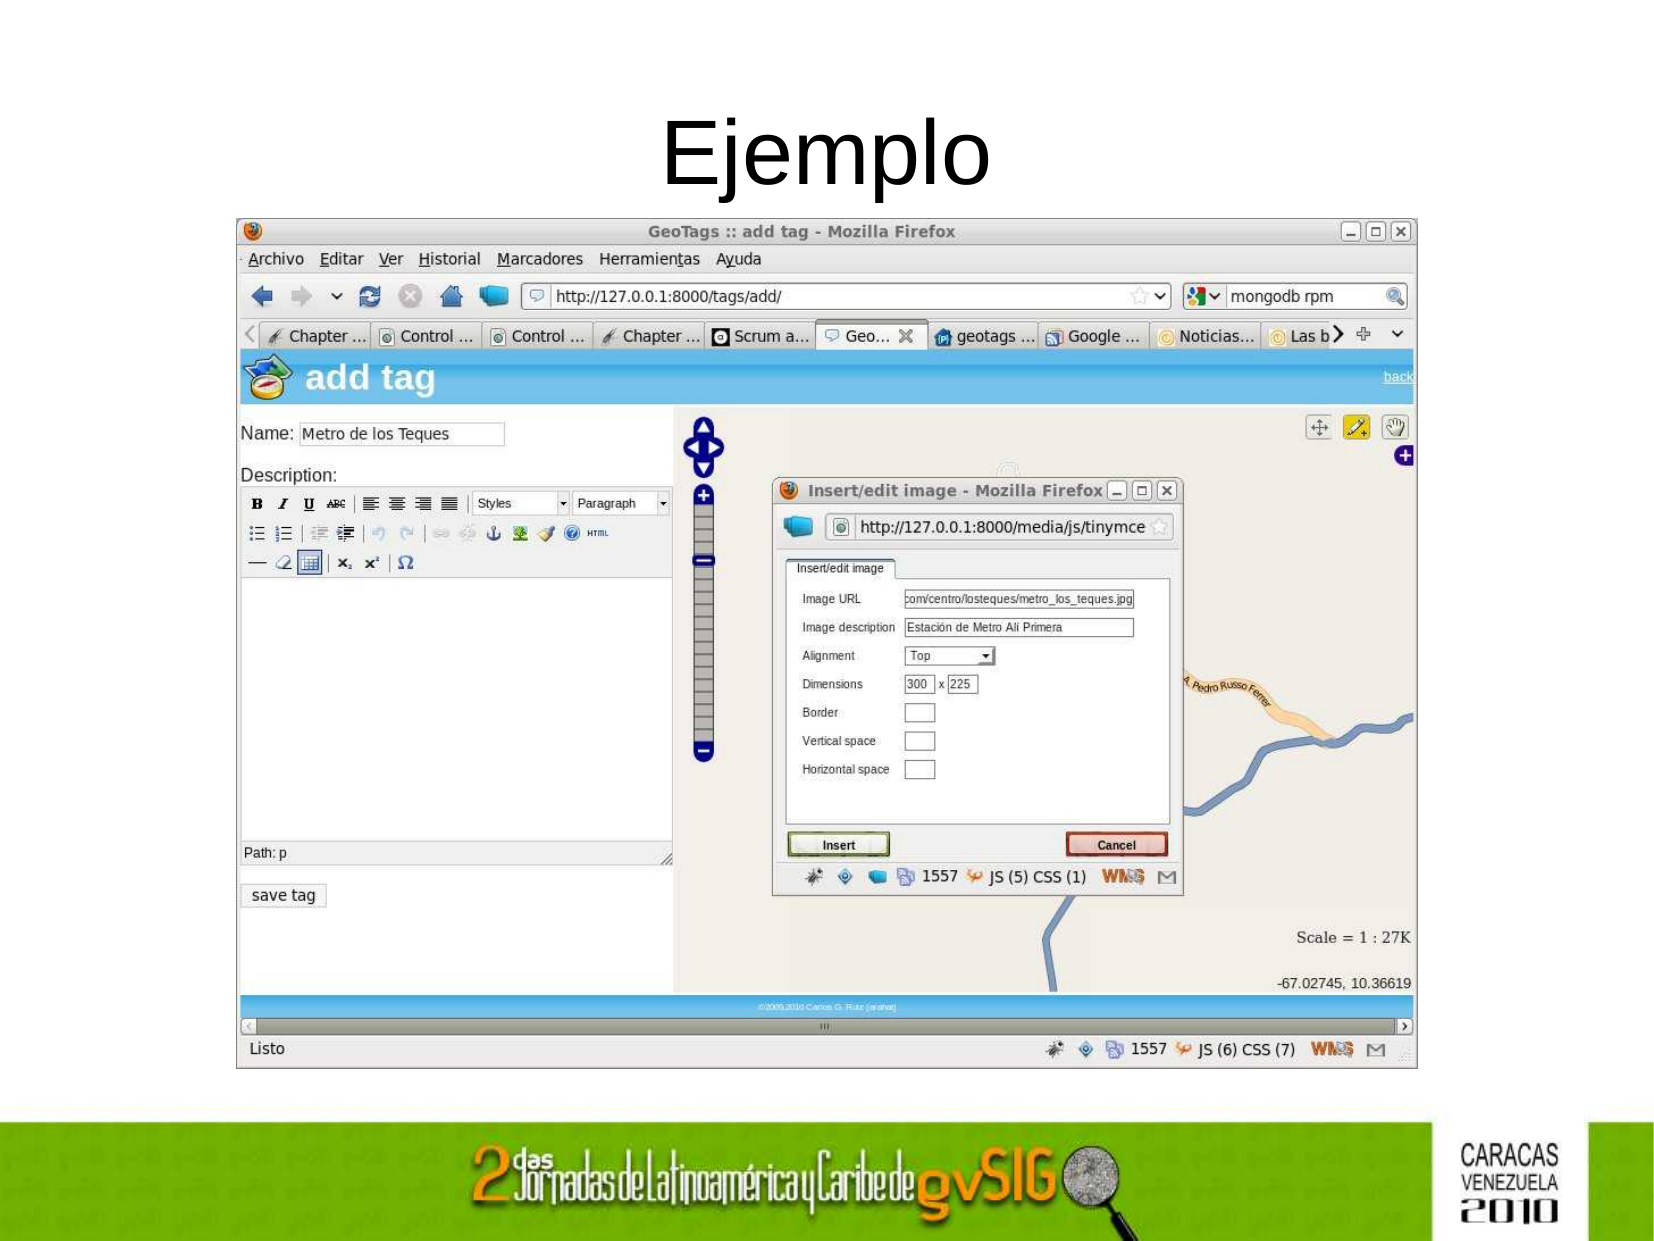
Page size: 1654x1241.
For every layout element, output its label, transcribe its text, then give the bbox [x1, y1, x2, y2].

picture [0, 0, 1654, 1241]
title Ejemplo [82, 49, 1571, 257]
